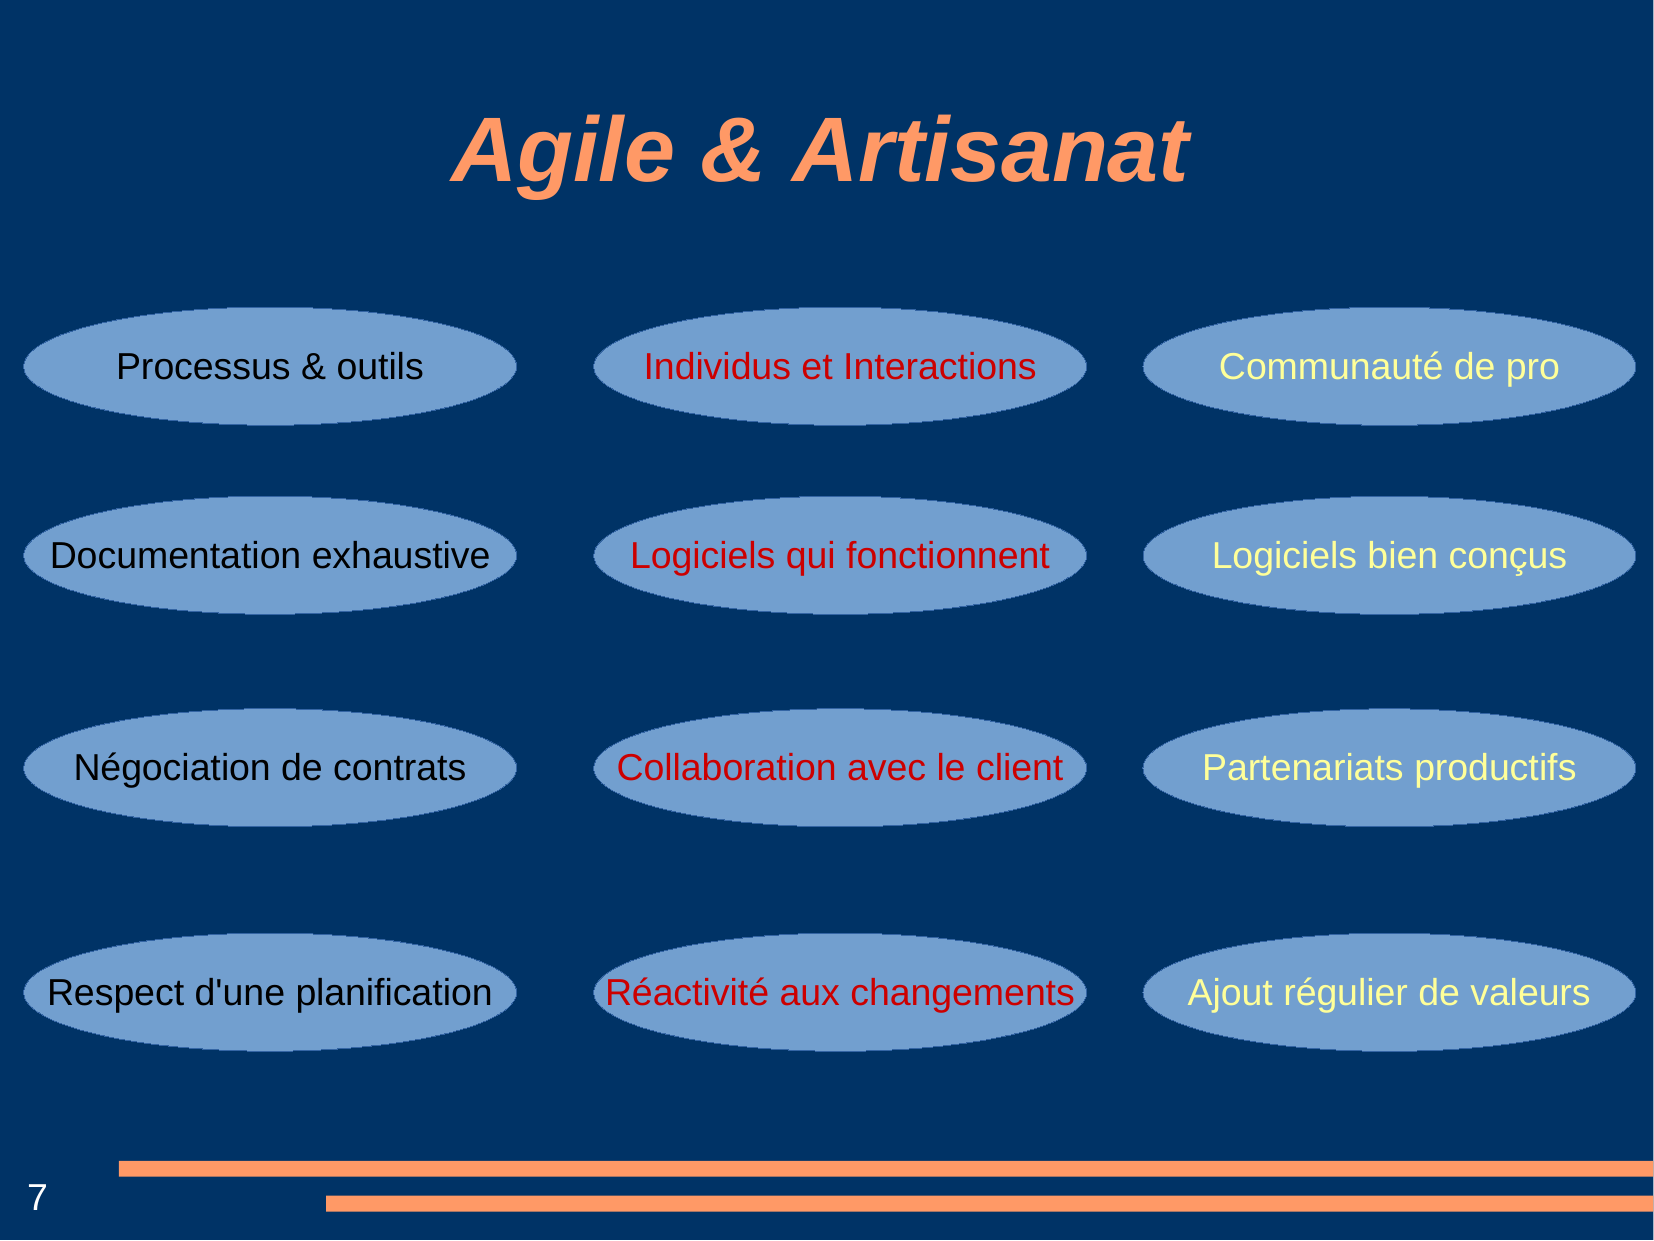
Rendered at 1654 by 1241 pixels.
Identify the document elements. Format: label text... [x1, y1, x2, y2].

text_box Collaboration avec le client [593, 708, 1087, 827]
text_box Respect d'une planification [23, 933, 517, 1052]
text_box Processus & outils [23, 307, 517, 426]
text_box Réactivité aux changements [593, 933, 1087, 1052]
text_box Logiciels bien conçus [1143, 496, 1636, 615]
text_box Partenariats productifs [1142, 708, 1636, 827]
text_box Individus et Interactions [593, 307, 1087, 426]
title Agile & Artisanat [35, 46, 1607, 254]
text_box Négociation de contrats [23, 708, 517, 827]
text_box Ajout régulier de valeurs [1142, 933, 1636, 1052]
text_box Documentation exhaustive [23, 496, 517, 615]
text_box Communauté de pro [1142, 307, 1636, 426]
text_box Logiciels qui fonctionnent [593, 496, 1087, 615]
